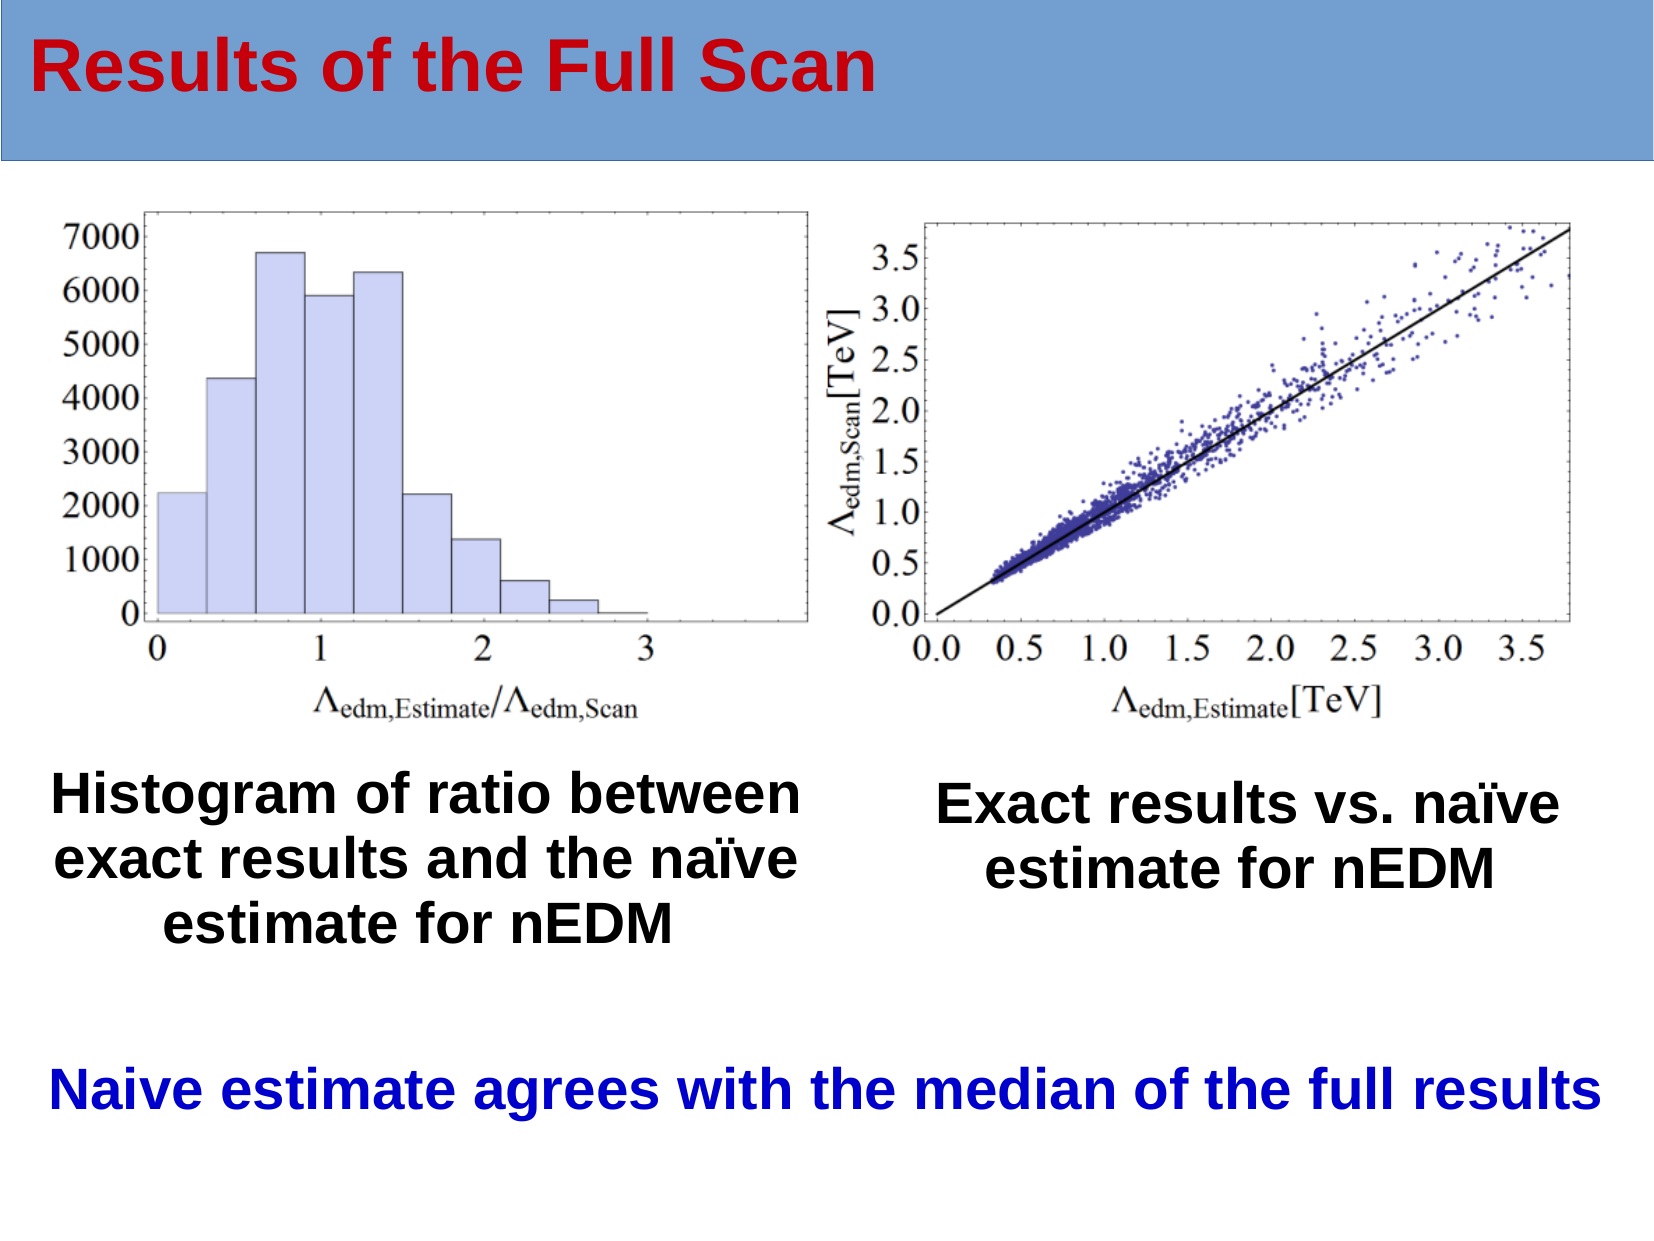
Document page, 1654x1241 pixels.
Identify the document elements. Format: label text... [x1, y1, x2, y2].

list Exact results vs. naïve estimate for nEDM [860, 770, 1566, 951]
list Histogram of ratio between exact results and the naïve estimate for nEDM [0, 760, 804, 941]
title Results of the Full Scan [0, 2, 1291, 130]
list Naive estimate agrees with the median of the full results [0, 1056, 1624, 1132]
picture [42, 192, 1593, 750]
text_box [1, 0, 1654, 161]
